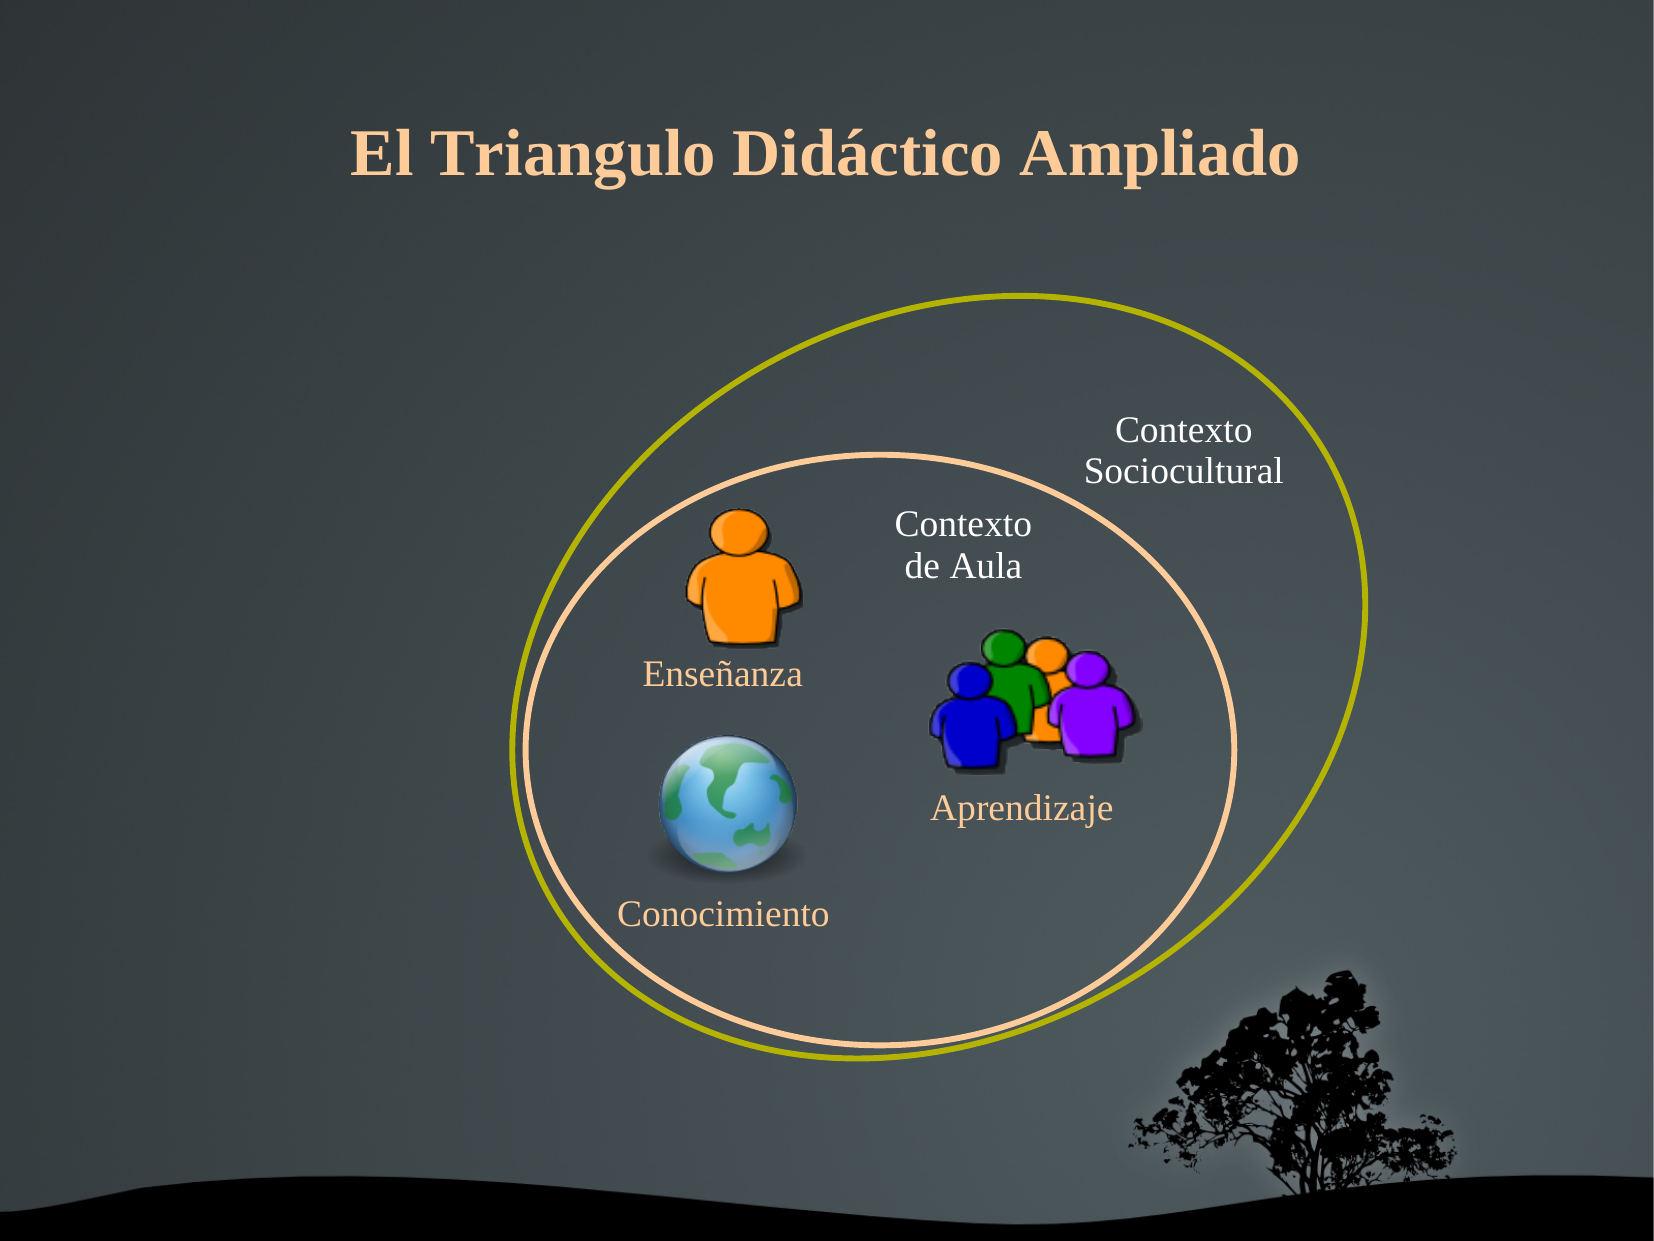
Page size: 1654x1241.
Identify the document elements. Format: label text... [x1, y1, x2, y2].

text_box Contexto Sociocultural [1068, 401, 1300, 500]
text_box Enseñanza [627, 645, 819, 703]
text_box Conocimiento [602, 885, 846, 943]
title El Triangulo Didáctico Ampliado [82, 49, 1571, 257]
text_box Aprendizaje [915, 779, 1129, 836]
picture [0, 0, 1654, 1241]
text_box Contexto de Aula [879, 496, 1048, 594]
